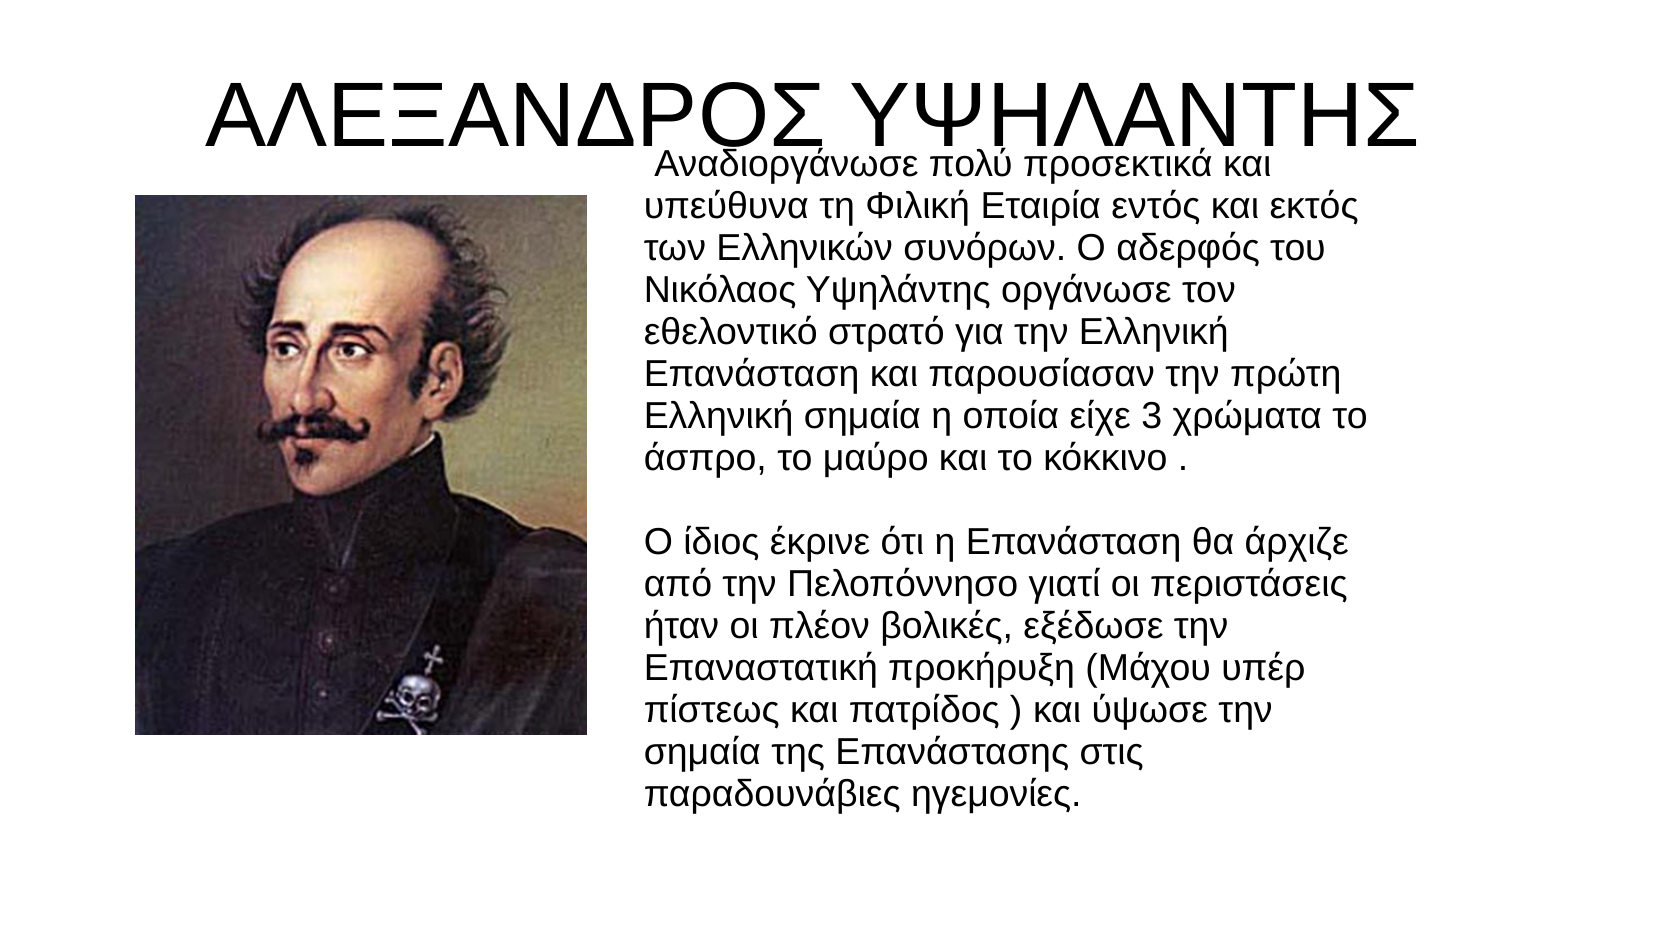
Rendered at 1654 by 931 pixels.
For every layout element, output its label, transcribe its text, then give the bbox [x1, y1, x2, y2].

text_box Αναδιοργάνωσε πολύ προσεκτικά και υπεύθυνα τη Φιλική Εταιρία εντός και εκτός των Ελληνικών συνόρων. Ο αδερφός του Νικόλαος Υψηλάντης οργάνωσε τον εθελοντικό στρατό για την Ελληνική Επανάσταση και παρουσίασαν την πρώτη Ελληνική σημαία η οποία είχε 3 χρώματα το άσπρο, το μαύρο και το κόκκινο . Ο ίδιος έκρινε ότι η Επανάσταση θα άρχιζε από την Πελοπόννησο γιατί οι περιστάσεις ήταν οι πλέον βολικές, εξέδωσε την Επαναστατική προκήρυξη (Μάχου υπέρ πίστεως και πατρίδος ) και ύψωσε την σημαία της Επανάστασης στις παραδουνάβιες ηγεμονίες. [628, 135, 1411, 843]
picture [135, 195, 587, 736]
title ΑΛΕΞΑΝΔΡΟΣ ΥΨΗΛΑΝΤΗΣ [82, 37, 1571, 193]
